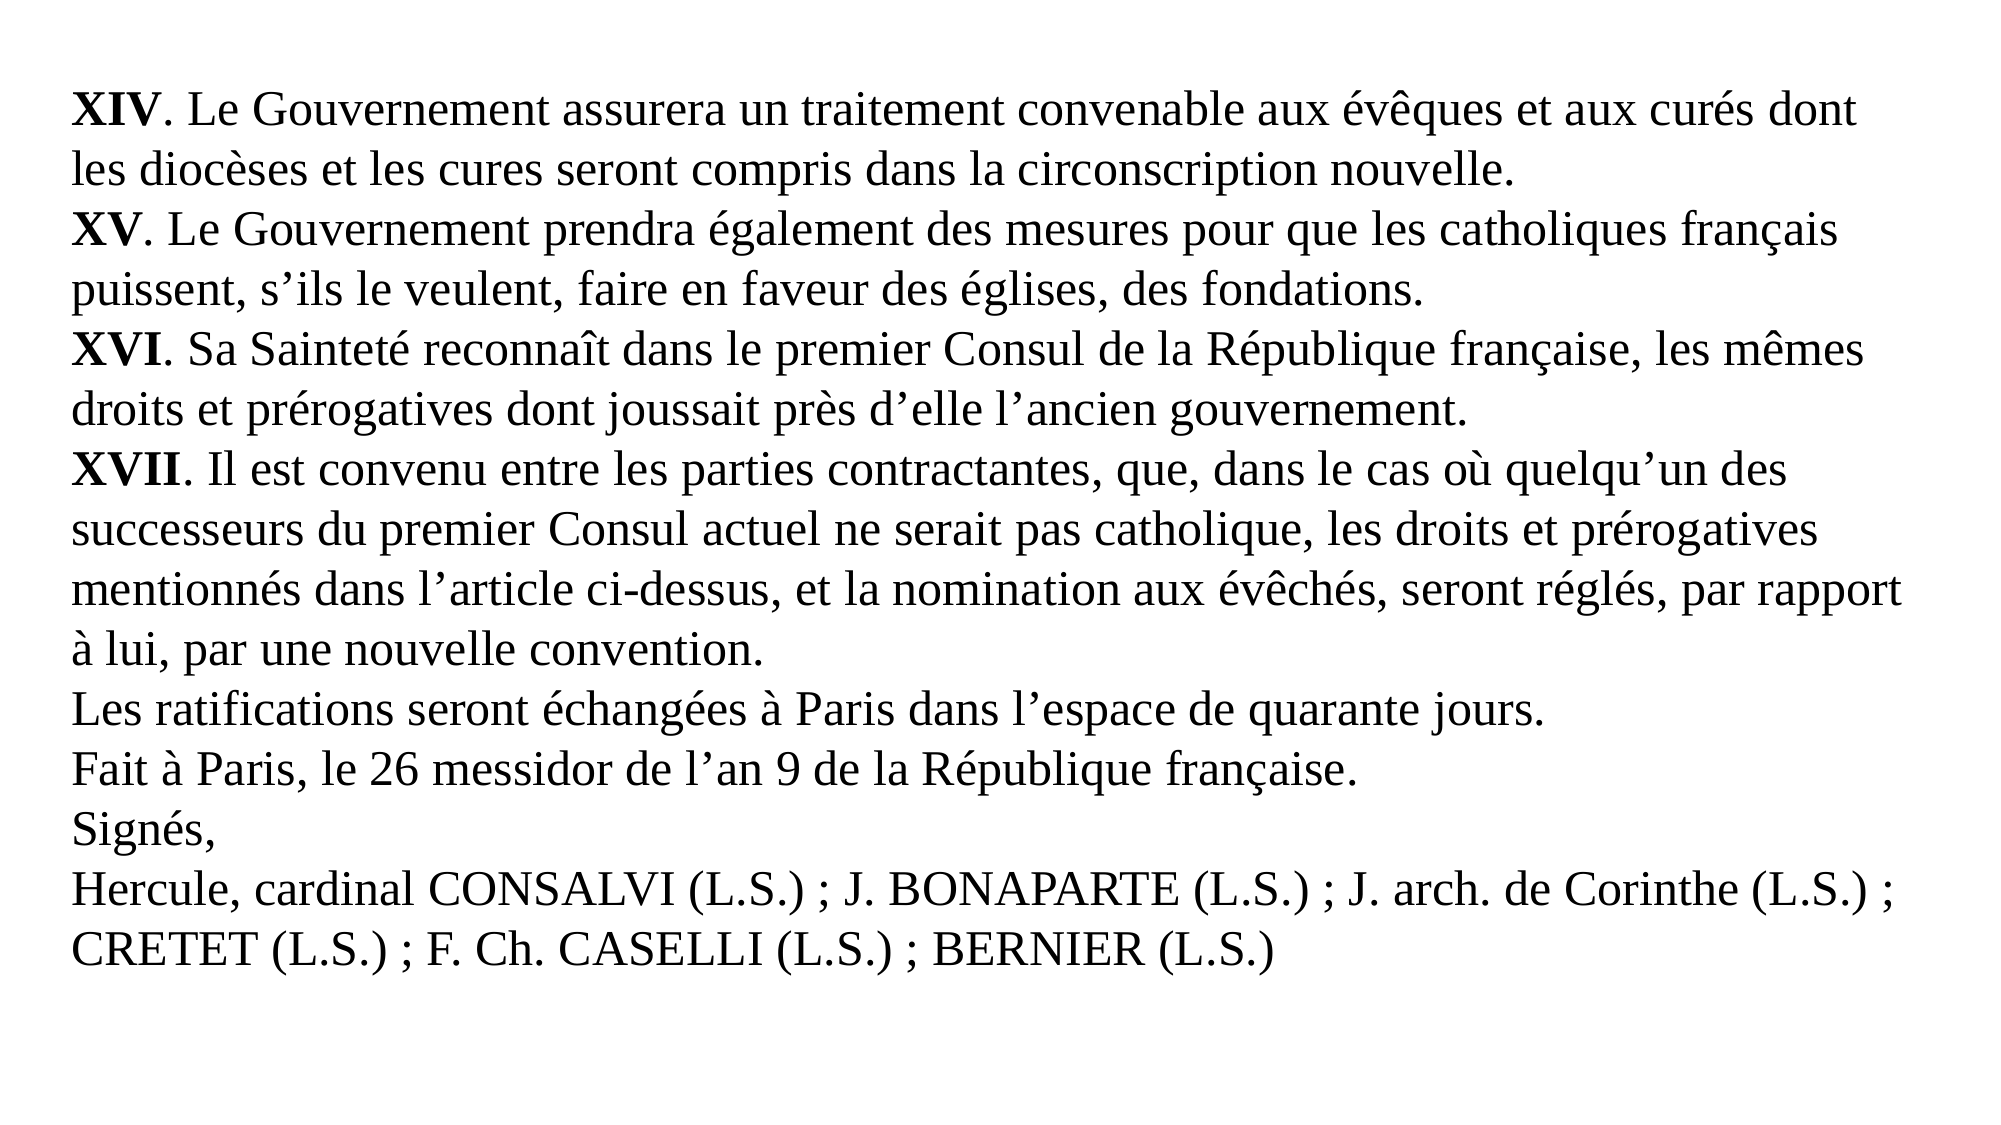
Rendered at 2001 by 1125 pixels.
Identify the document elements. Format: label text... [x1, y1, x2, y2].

text_box XIV. Le Gouvernement assurera un traitement convenable aux évêques et aux curés dont les diocèses et les cures seront compris dans la circonscription nouvelle. XV. Le Gouvernement prendra également des mesures pour que les catholiques français puissent, s’ils le veulent, faire en faveur des églises, des fondations. XVI. Sa Sainteté reconnaît dans le premier Consul de la République française, les mêmes droits et prérogatives dont joussait près d’elle l’ancien gouvernement. XVII. Il est convenu entre les parties contractantes, que, dans le cas où quelqu’un des successeurs du premier Consul actuel ne serait pas catholique, les droits et prérogatives mentionnés dans l’article ci-dessus, et la nomination aux évêchés, seront réglés, par rapport à lui, par une nouvelle convention. Les ratifications seront échangées à Paris dans l’espace de quarante jours. Fait à Paris, le 26 messidor de l’an 9 de la République française. Signés, Hercule, cardinal CONSALVI (L.S.) ; J. BONAPARTE (L.S.) ; J. arch. de Corinthe (L.S.) ; CRETET (L.S.) ; F. Ch. CASELLI (L.S.) ; BERNIER (L.S.) [55, 67, 1940, 992]
